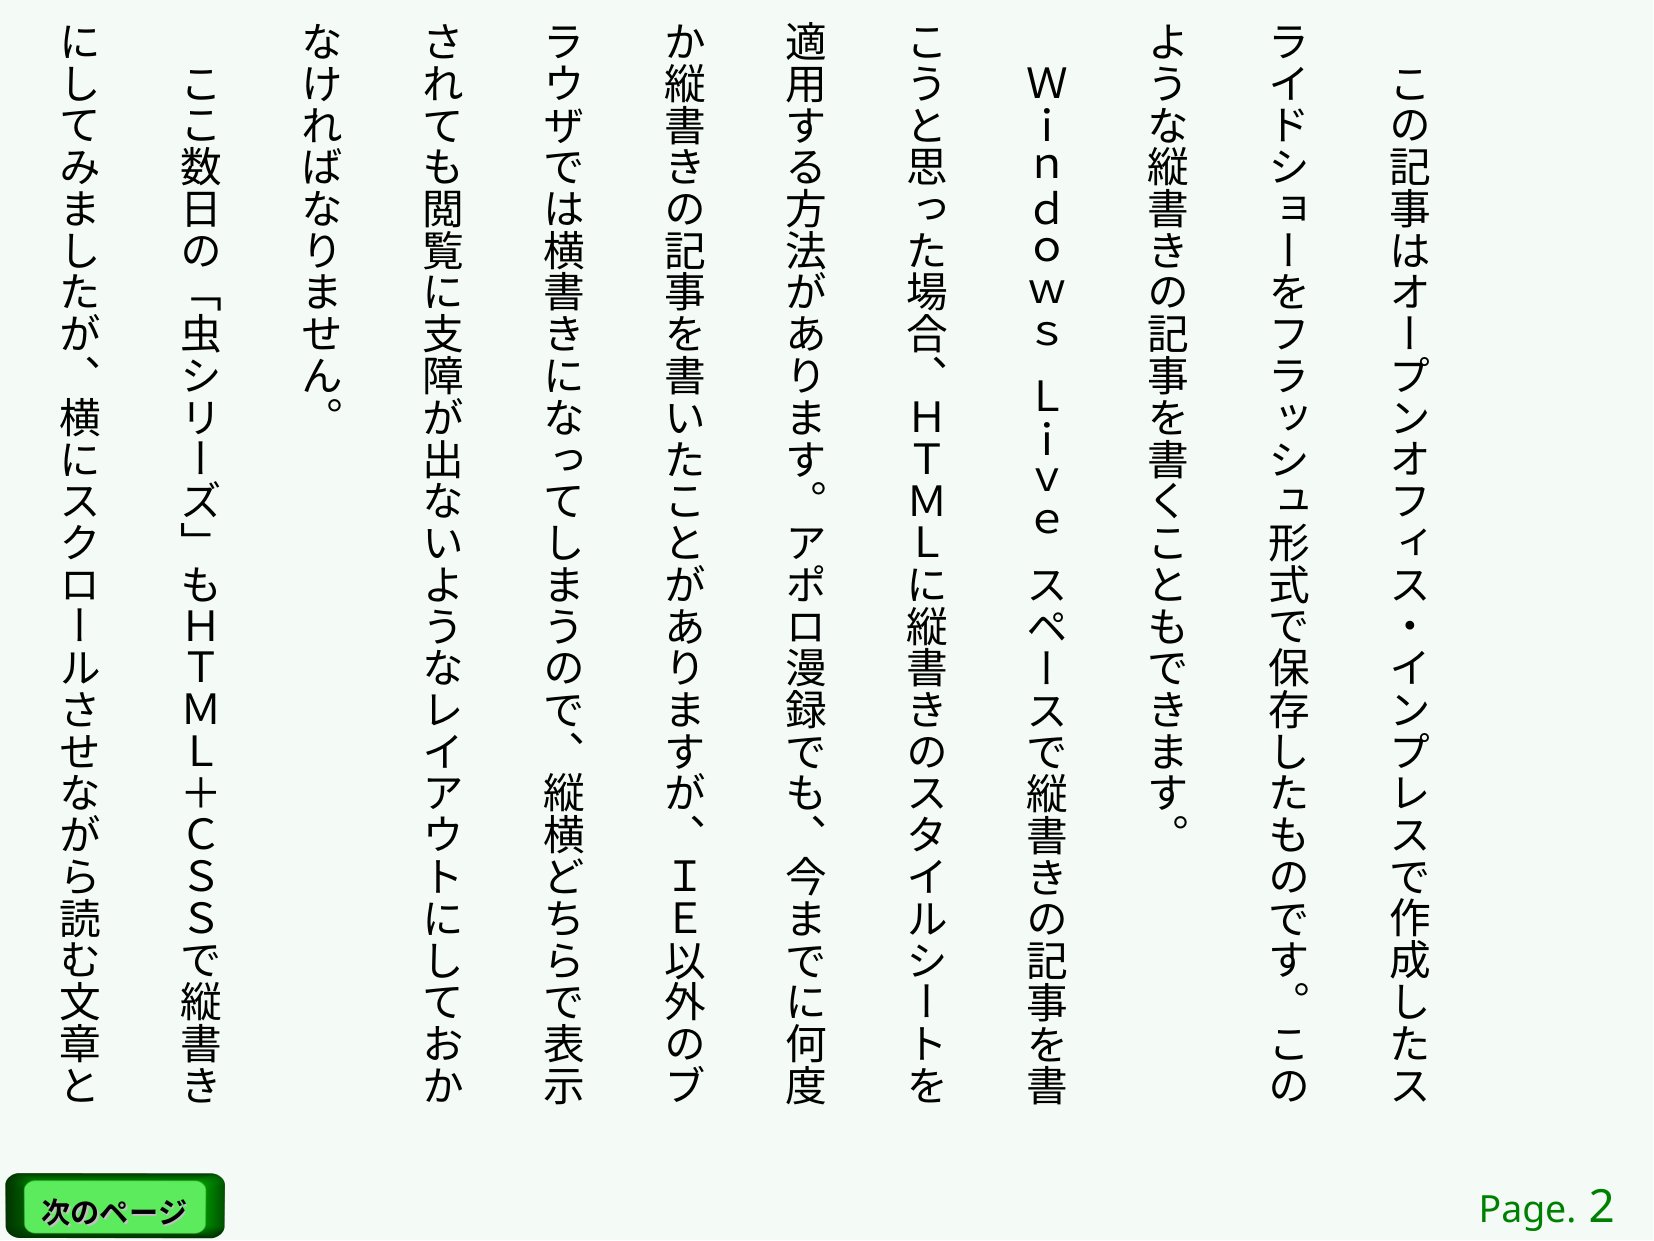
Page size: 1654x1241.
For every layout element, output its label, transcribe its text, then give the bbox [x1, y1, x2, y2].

text_box Page. 2 [1463, 1166, 1654, 1241]
text_box この記事はオープンオフィス・インプレスで作成したスライドショーをフラッシュ形式で保存したものです。このような縦書きの記事を書くこともできます。 Ｗｉｎｄｏｗｓ Ｌｉｖｅ スペースで縦書きの記事を書こうと思った場合、ＨＴＭＬに縦書きのスタイルシートを適用する方法があります。アポロ漫録でも、今までに何度か縦書きの記事を書いたことがありますが、ＩＥ以外のブラウザでは横書きになってしまうので、縦横どちらで表示されても閲覧に支障が出ないようなレイアウトにしておかなければなりません。 ここ数日の「虫シリーズ」もＨＴＭＬ＋ＣＳＳで縦書きにしてみましたが、横にスクロールさせながら読む文章というのは、縦書きの魅力を十分に引き出せているでしょうか？ 「スクロール」というのは、日本語にすれば「巻物」と訳すこともできますが、そういう意味では、本来の縦書き文章の姿に近い表現方法ともいえると思います。 [131, 0, 1523, 1146]
text_box 次のページ [41, 1189, 191, 1225]
